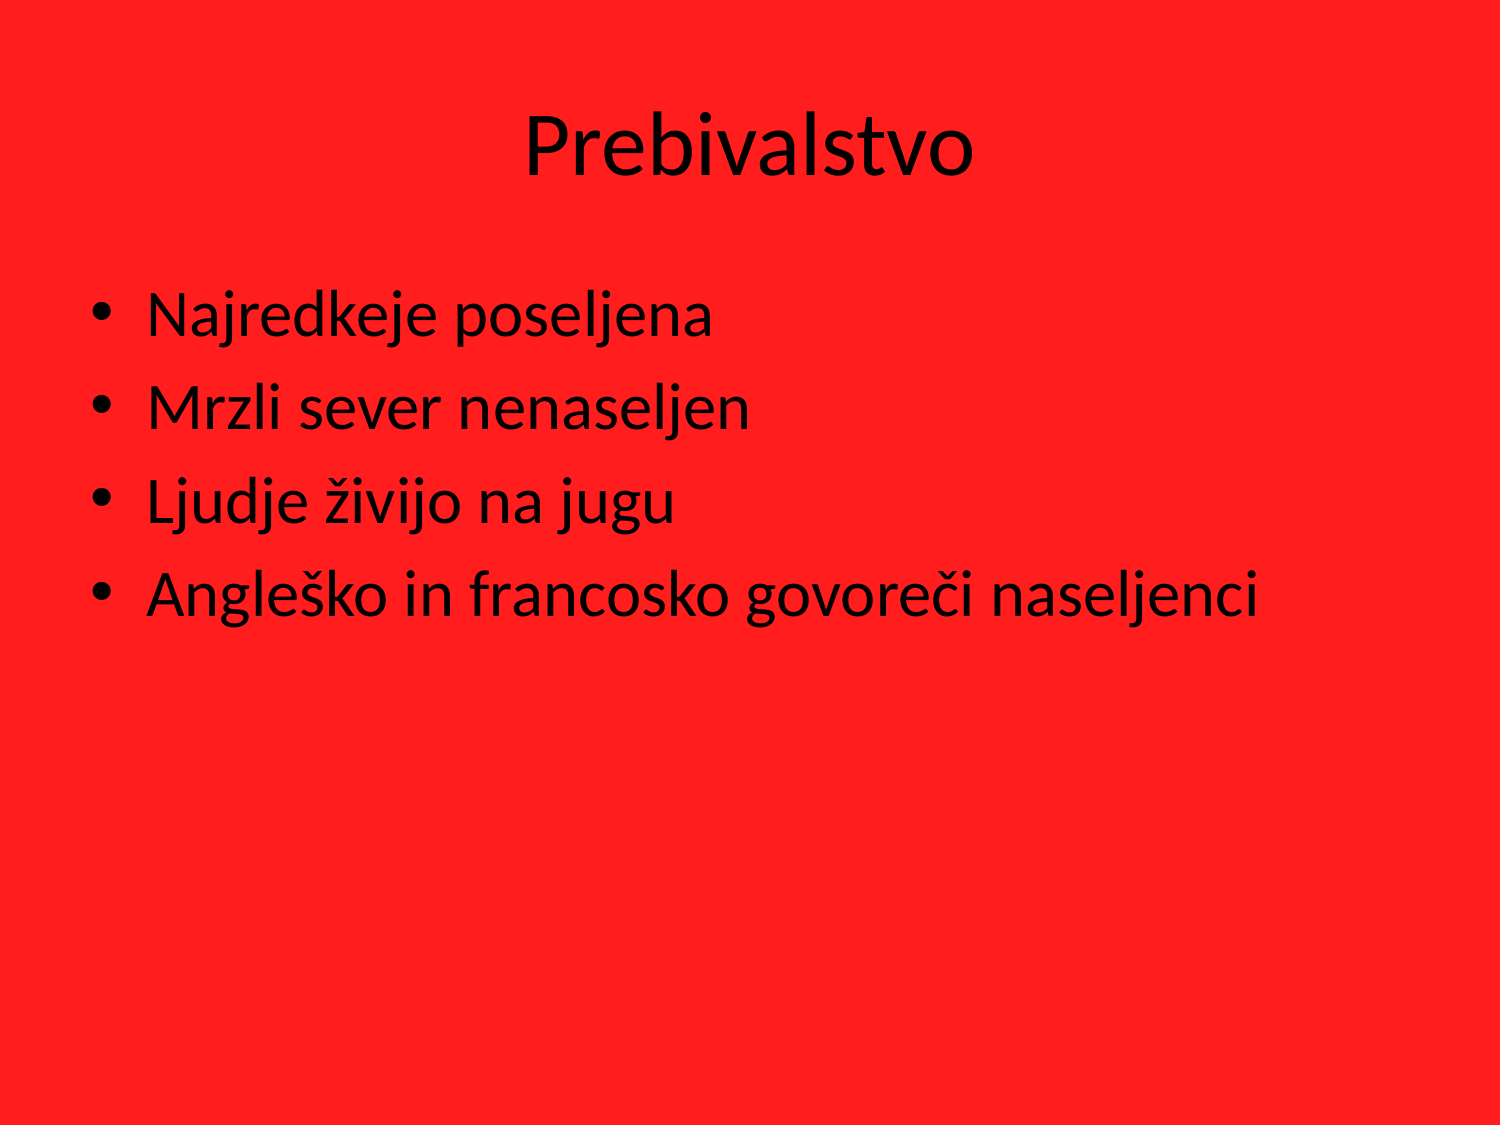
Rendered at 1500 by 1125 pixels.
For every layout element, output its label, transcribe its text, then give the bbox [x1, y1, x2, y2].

title Prebivalstvo [75, 45, 1425, 233]
list Najredkeje poseljena Mrzli sever nenaseljen Ljudje živijo na jugu Angleško in francosko govoreči naseljenci [75, 262, 1425, 1005]
